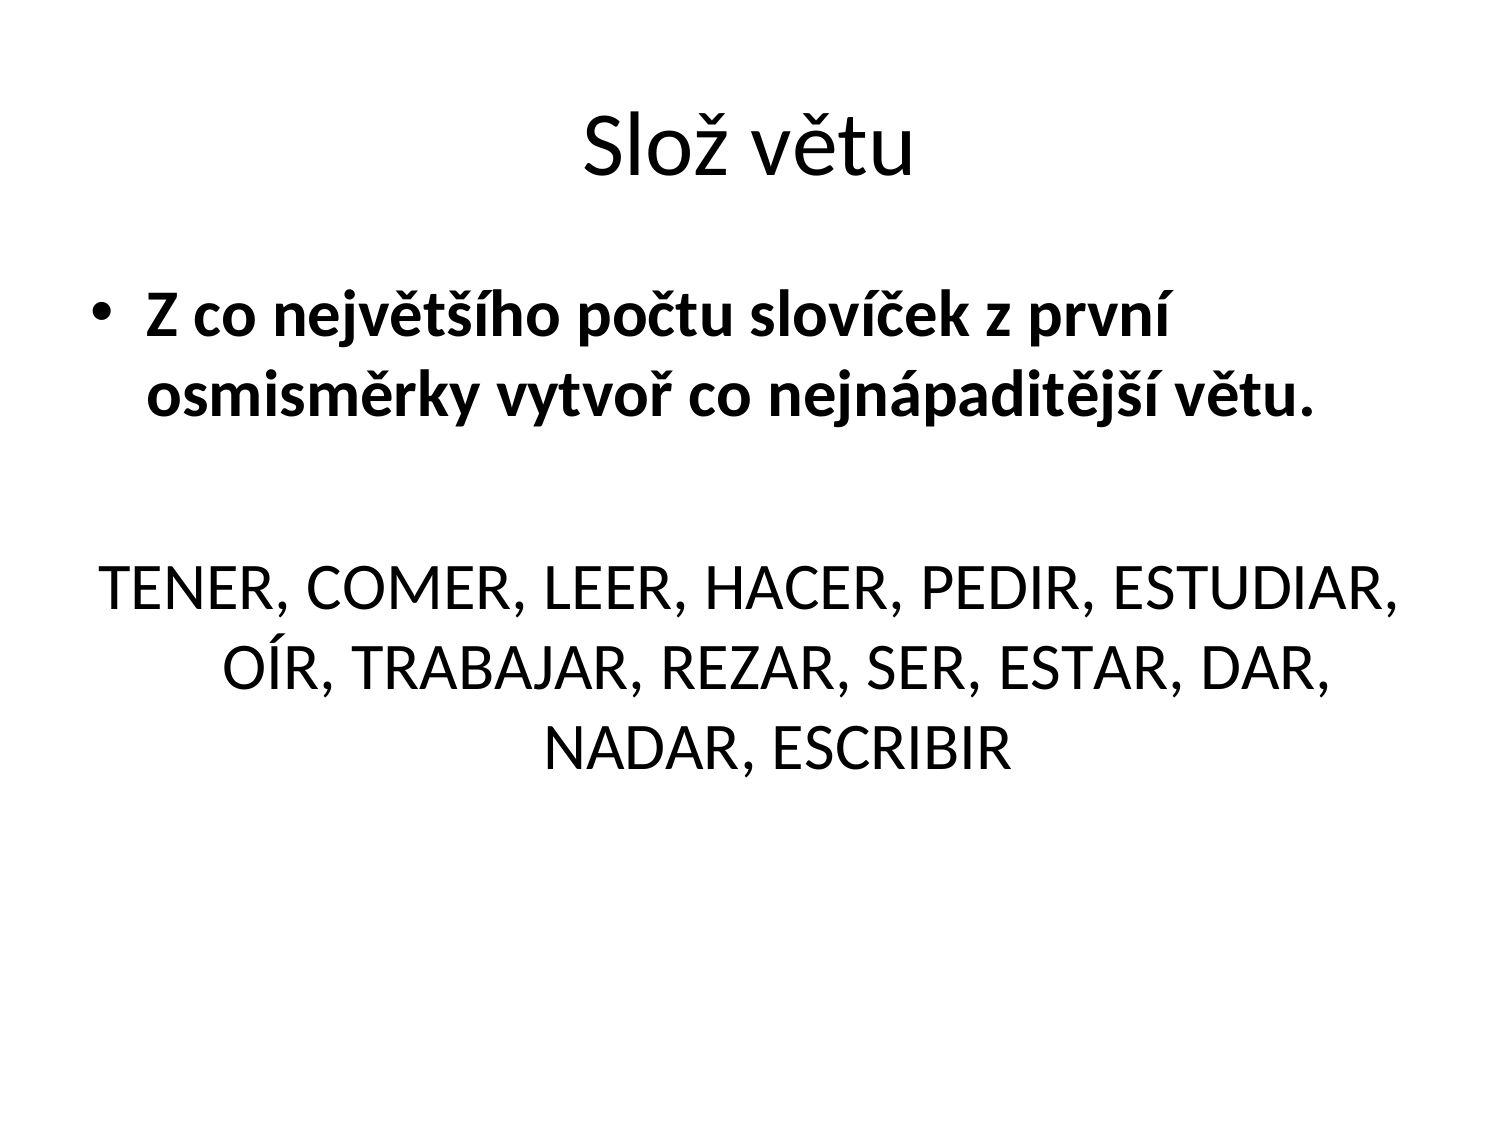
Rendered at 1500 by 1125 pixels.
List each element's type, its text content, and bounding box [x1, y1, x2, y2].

title Slož větu [75, 45, 1426, 233]
list Z co největšího počtu slovíček z první osmisměrky vytvoř co nejnápaditější větu. TENER, COMER, LEER, HACER, PEDIR, ESTUDIAR, OÍR, TRABAJAR, REZAR, SER, ESTAR, DAR, NADAR, ESCRIBIR [75, 262, 1426, 1006]
